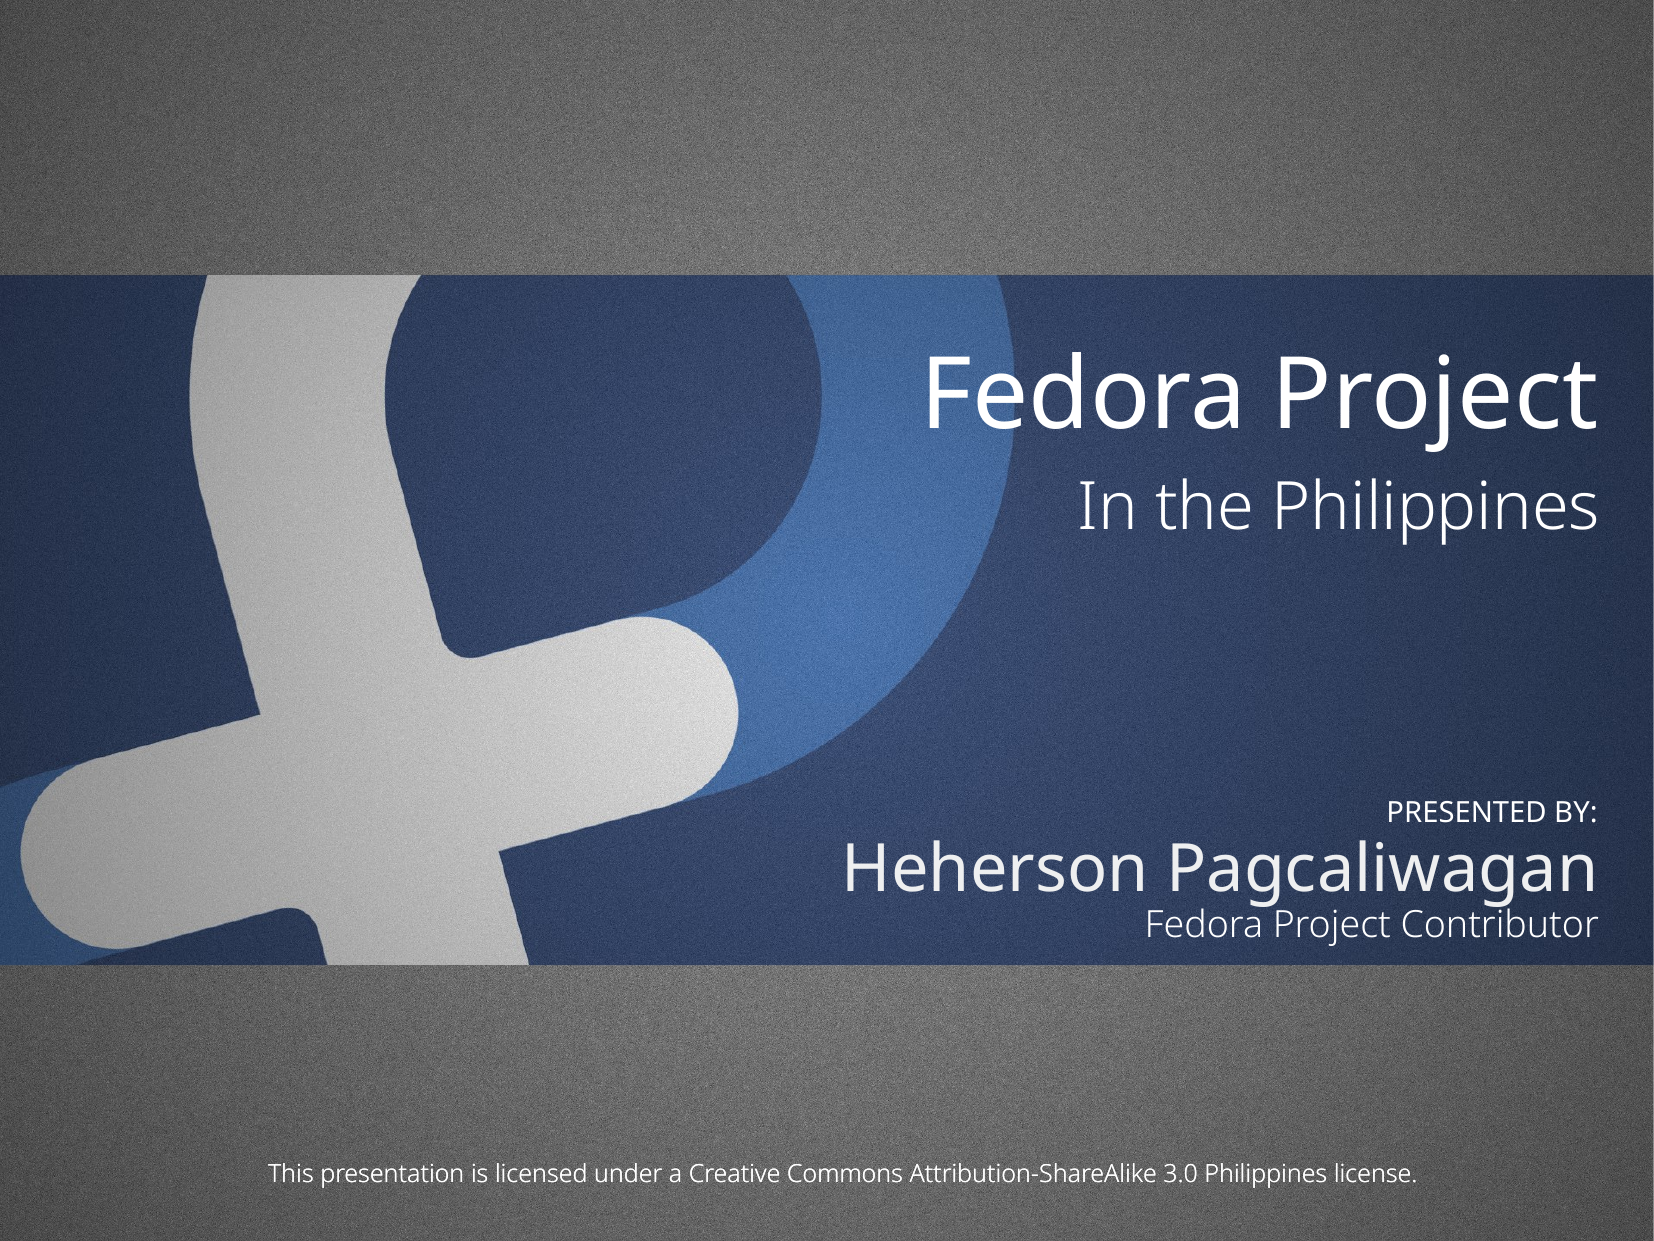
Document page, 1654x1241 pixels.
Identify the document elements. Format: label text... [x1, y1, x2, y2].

text_box Heherson Pagcaliwagan [649, 818, 1615, 887]
subtitle In the Philippines [442, 457, 1601, 621]
title Fedora Project [248, 330, 1599, 449]
text_box PRESENTED BY: [797, 784, 1613, 855]
text_box This presentation is licensed under a Creative Commons Attribution-ShareAlike 3.0 Philippines license. [75, 1126, 1613, 1197]
text_box Fedora Project Contributor [531, 887, 1615, 958]
picture [0, 0, 1654, 1241]
